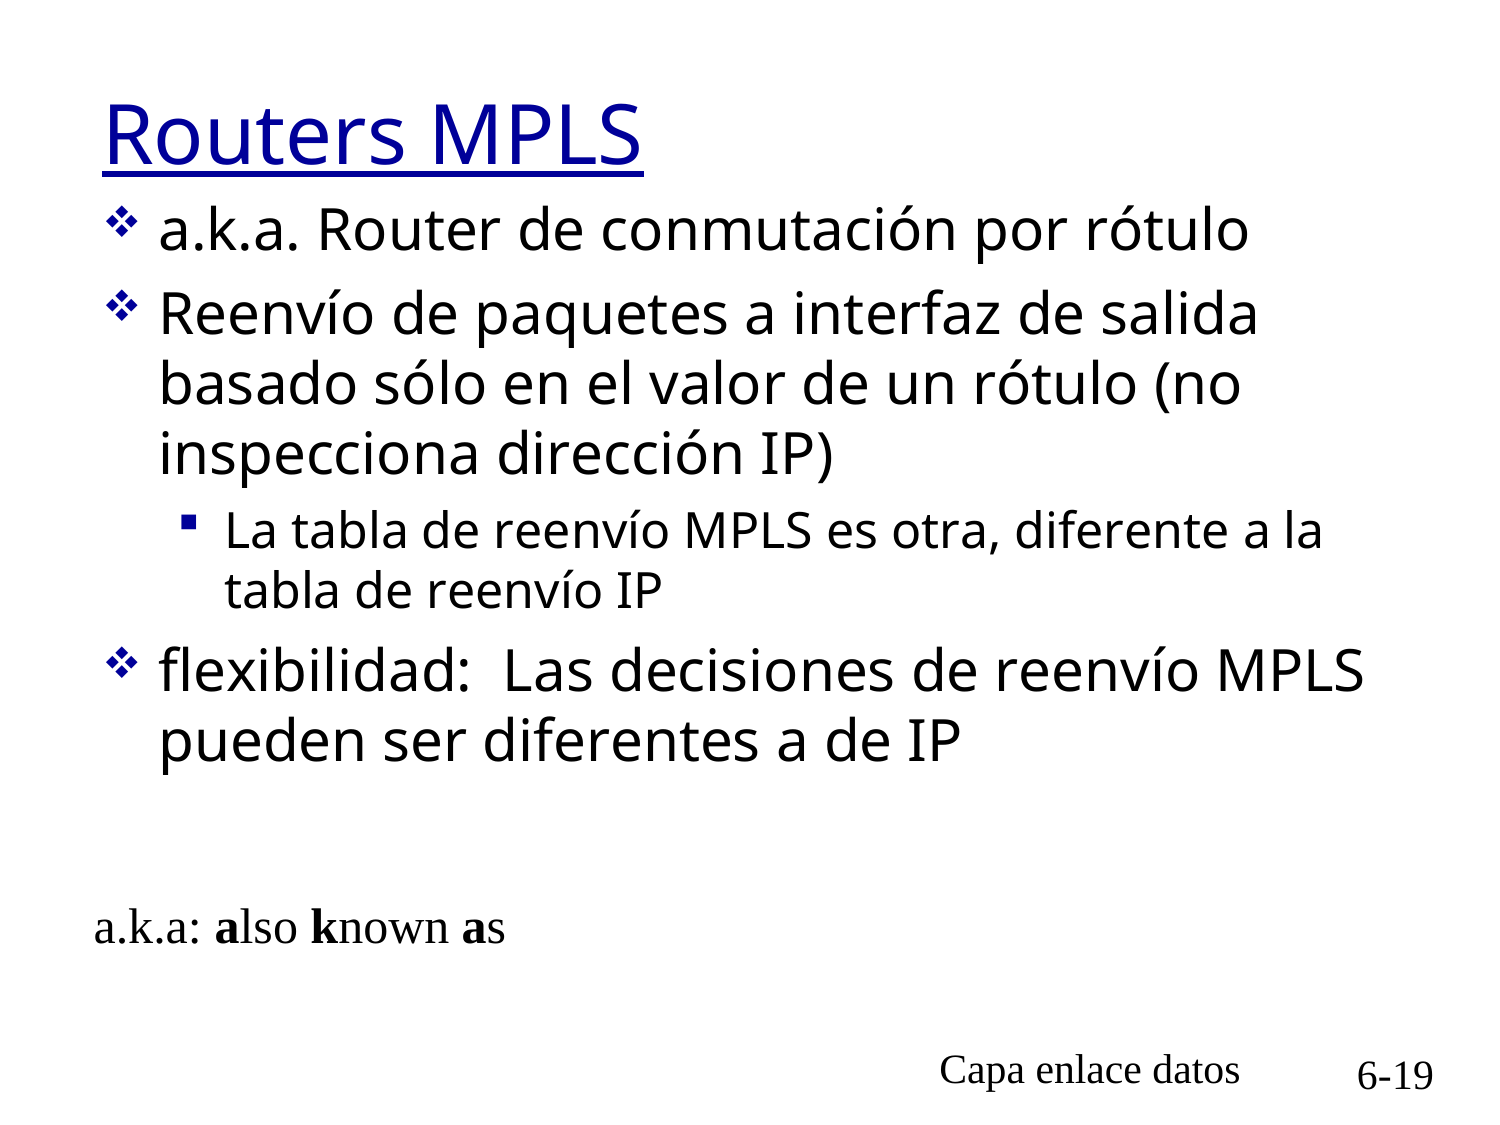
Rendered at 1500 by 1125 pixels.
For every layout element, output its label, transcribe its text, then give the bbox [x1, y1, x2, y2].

title Routers MPLS [87, 29, 1363, 184]
text_box a.k.a: also known as [78, 885, 644, 975]
list a.k.a. Router de conmutación por rótulo Reenvío de paquetes a interfaz de salida basado sólo en el valor de un rótulo (no inspecciona dirección IP) La tabla de reenvío MPLS es otra, diferente a la tabla de reenvío IP flexibilidad: Las decisiones de reenvío MPLS pueden ser diferentes a de IP [87, 184, 1413, 1012]
